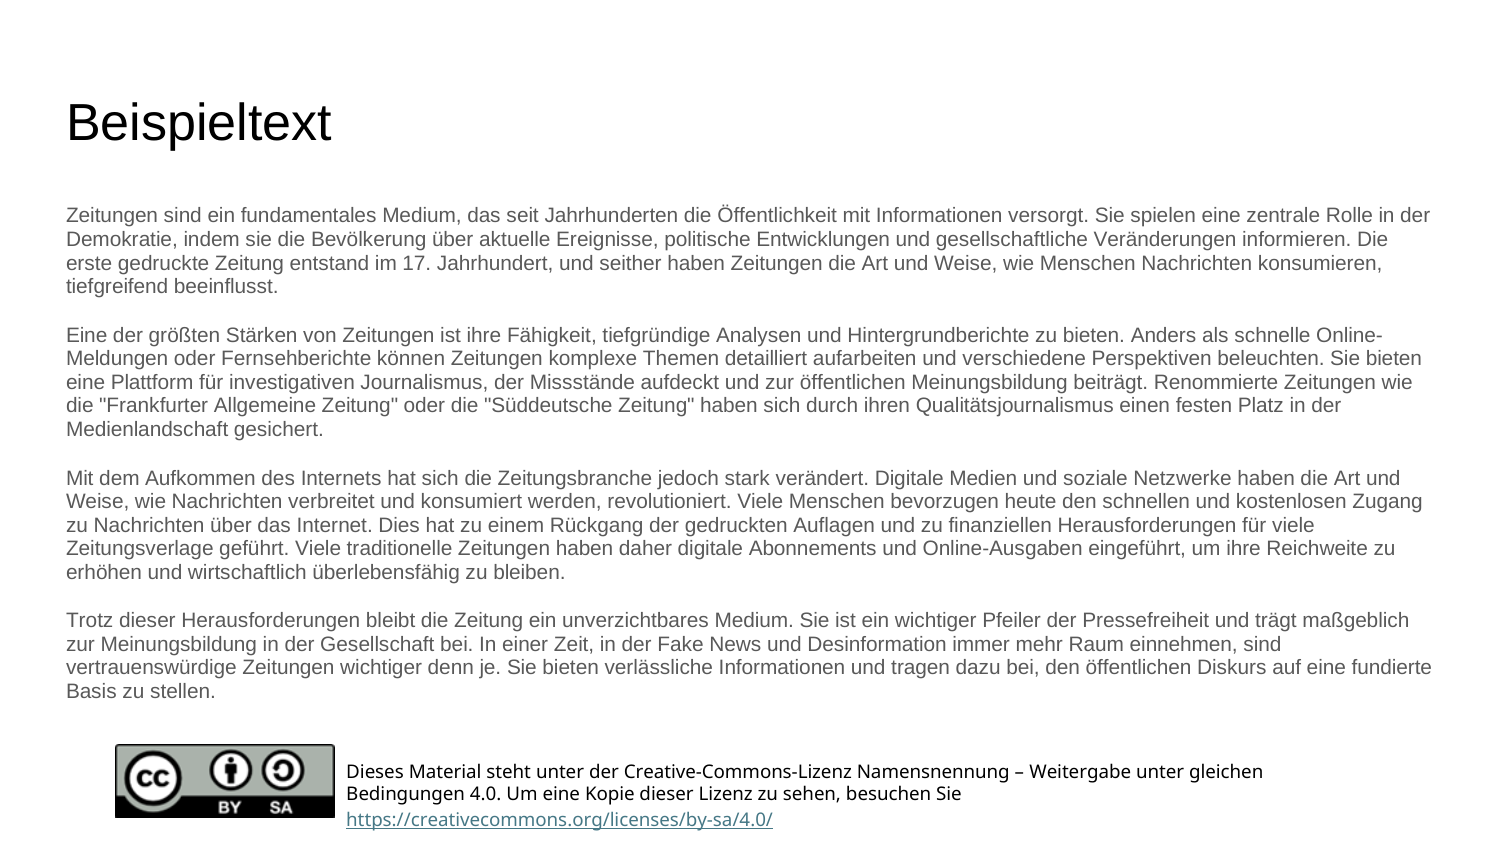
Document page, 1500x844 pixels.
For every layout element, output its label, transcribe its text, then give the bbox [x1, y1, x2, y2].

title Beispieltext [51, 72, 1449, 167]
list Zeitungen sind ein fundamentales Medium, das seit Jahrhunderten die Öffentlichkeit mit Informationen versorgt. Sie spielen eine zentrale Rolle in der Demokratie, indem sie die Bevölkerung über aktuelle Ereignisse, politische Entwicklungen und gesellschaftliche Veränderungen informieren. Die erste gedruckte Zeitung entstand im 17. Jahrhundert, und seither haben Zeitungen die Art und Weise, wie Menschen Nachrichten konsumieren, tiefgreifend beeinflusst. Eine der größten Stärken von Zeitungen ist ihre Fähigkeit, tiefgründige Analysen und Hintergrundberichte zu bieten. Anders als schnelle Online-Meldungen oder Fernsehberichte können Zeitungen komplexe Themen detailliert aufarbeiten und verschiedene Perspektiven beleuchten. Sie bieten eine Plattform für investigativen Journalismus, der Missstände aufdeckt und zur öffentlichen Meinungsbildung beiträgt. Renommierte Zeitungen wie die "Frankfurter Allgemeine Zeitung" oder die "Süddeutsche Zeitung" haben sich durch ihren Qualitätsjournalismus einen festen Platz in der Medienlandschaft gesichert. Mit dem Aufkommen des Internets hat sich die Zeitungsbranche jedoch stark verändert. Digitale Medien und soziale Netzwerke haben die Art und Weise, wie Nachrichten verbreitet und konsumiert werden, revolutioniert. Viele Menschen bevorzugen heute den schnellen und kostenlosen Zugang zu Nachrichten über das Internet. Dies hat zu einem Rückgang der gedruckten Auflagen und zu finanziellen Herausforderungen für viele Zeitungsverlage geführt. Viele traditionelle Zeitungen haben daher digitale Abonnements und Online-Ausgaben eingeführt, um ihre Reichweite zu erhöhen und wirtschaftlich überlebensfähig zu bleiben. Trotz dieser Herausforderungen bleibt die Zeitung ein unverzichtbares Medium. Sie ist ein wichtiger Pfeiler der Pressefreiheit und trägt maßgeblich zur Meinungsbildung in der Gesellschaft bei. In einer Zeit, in der Fake News und Desinformation immer mehr Raum einnehmen, sind vertrauenswürdige Zeitungen wichtiger denn je. Sie bieten verlässliche Informationen und tragen dazu bei, den öffentlichen Diskurs auf eine fundierte Basis zu stellen. [51, 189, 1449, 750]
text_box Dieses Material steht unter der Creative-Commons-Lizenz Namensnennung – Weitergabe unter gleichen Bedingungen 4.0. Um eine Kopie dieser Lizenz zu sehen, besuchen Sie https://creativecommons.org/licenses/by-sa/4.0/ [331, 744, 1401, 820]
picture [115, 745, 335, 818]
